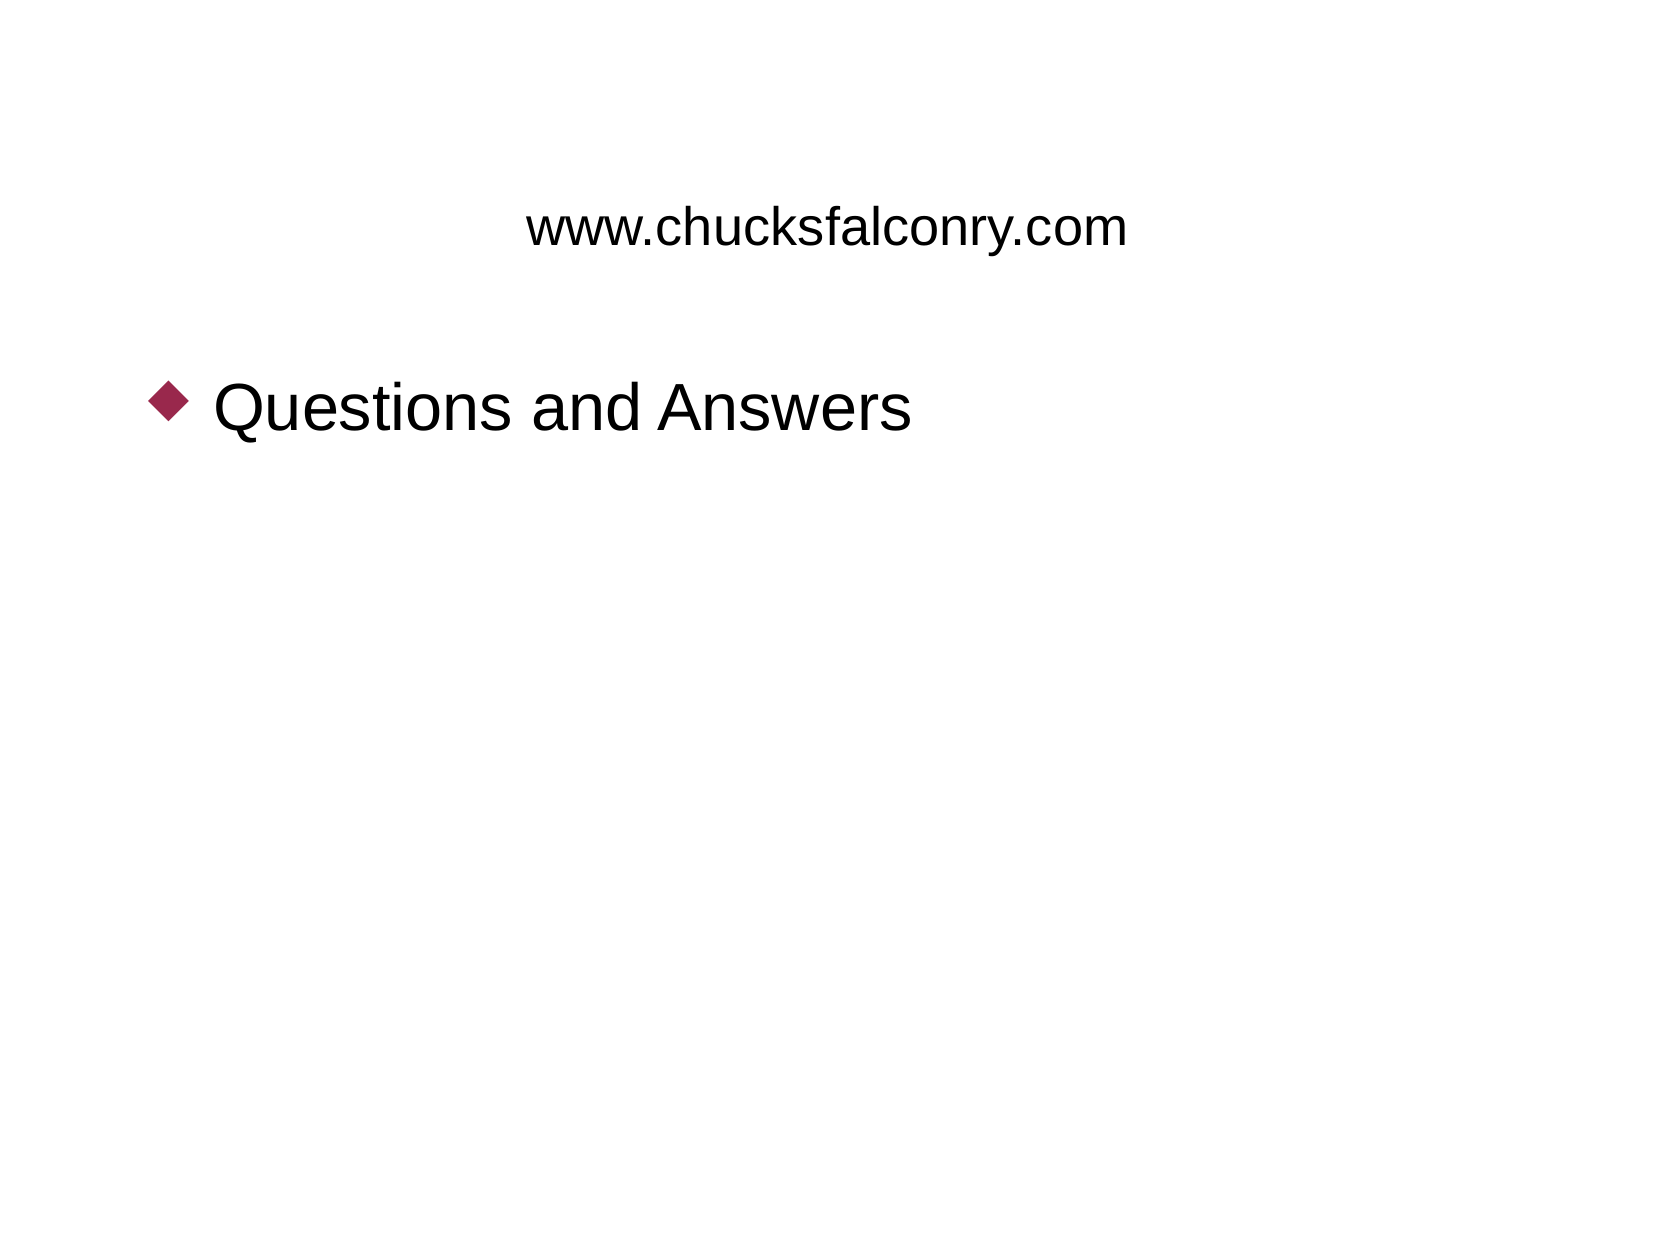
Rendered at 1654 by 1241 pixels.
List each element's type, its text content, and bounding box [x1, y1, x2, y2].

title www.chucksfalconry.com [121, 177, 1534, 260]
list Questions and Answers [134, 350, 1516, 452]
